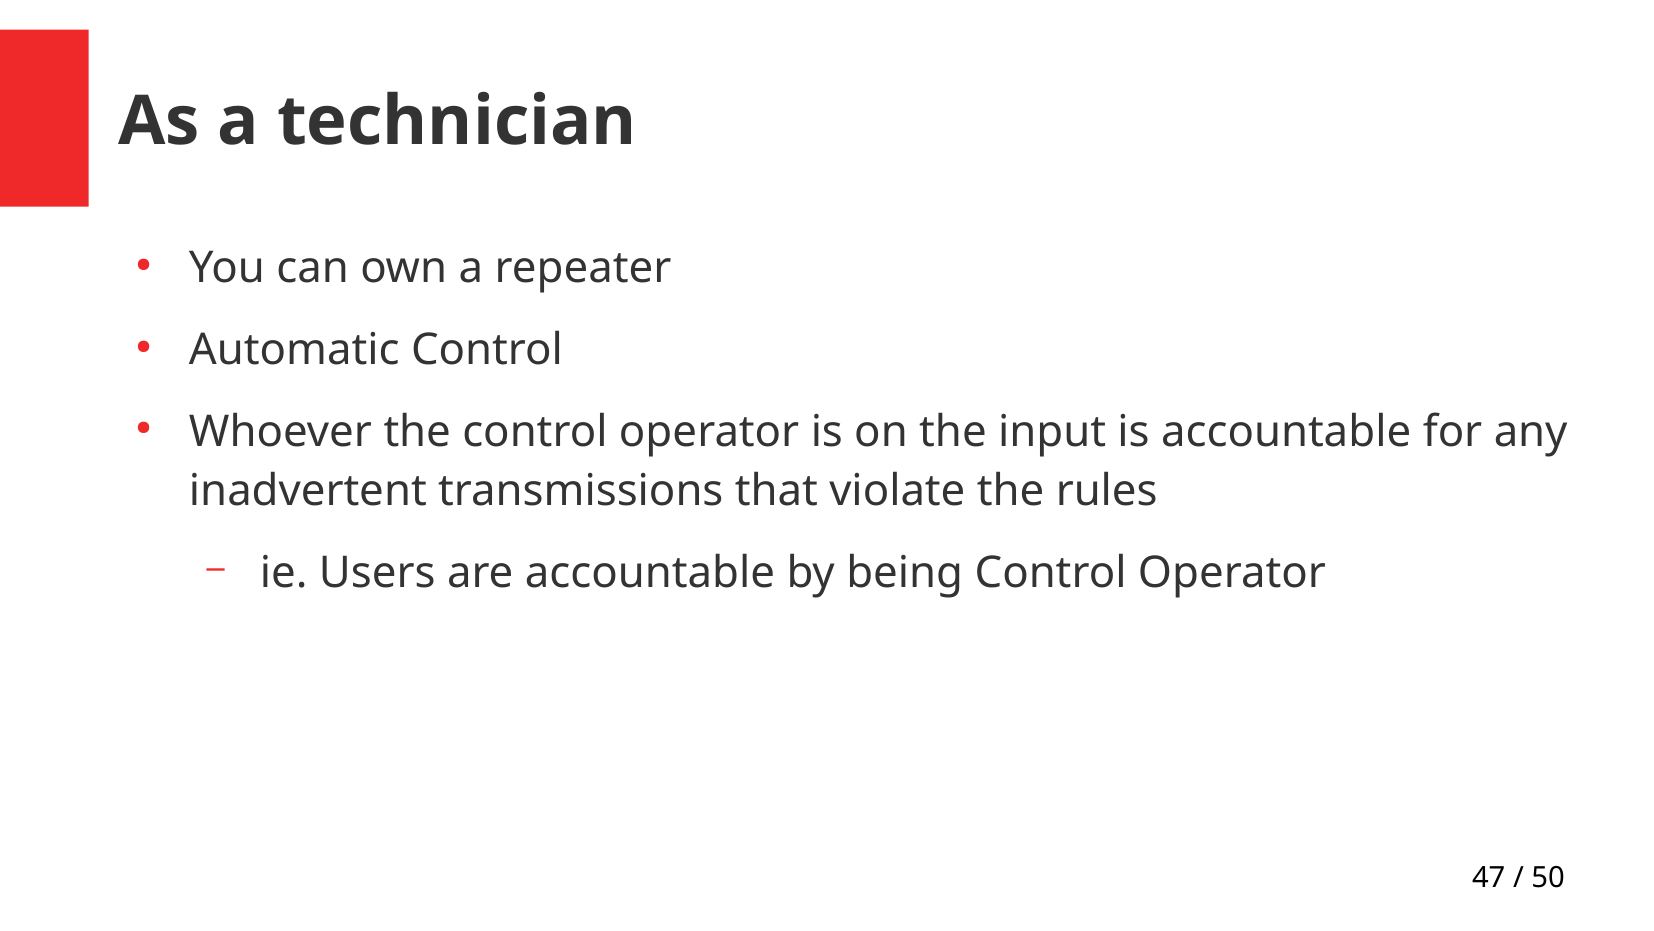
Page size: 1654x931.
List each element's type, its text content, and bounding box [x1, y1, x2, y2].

title As a technician [118, 29, 1595, 207]
list You can own a repeater Automatic Control Whoever the control operator is on the input is accountable for any inadvertent transmissions that violate the rules ie. Users are accountable by being Control Operator [118, 236, 1595, 798]
